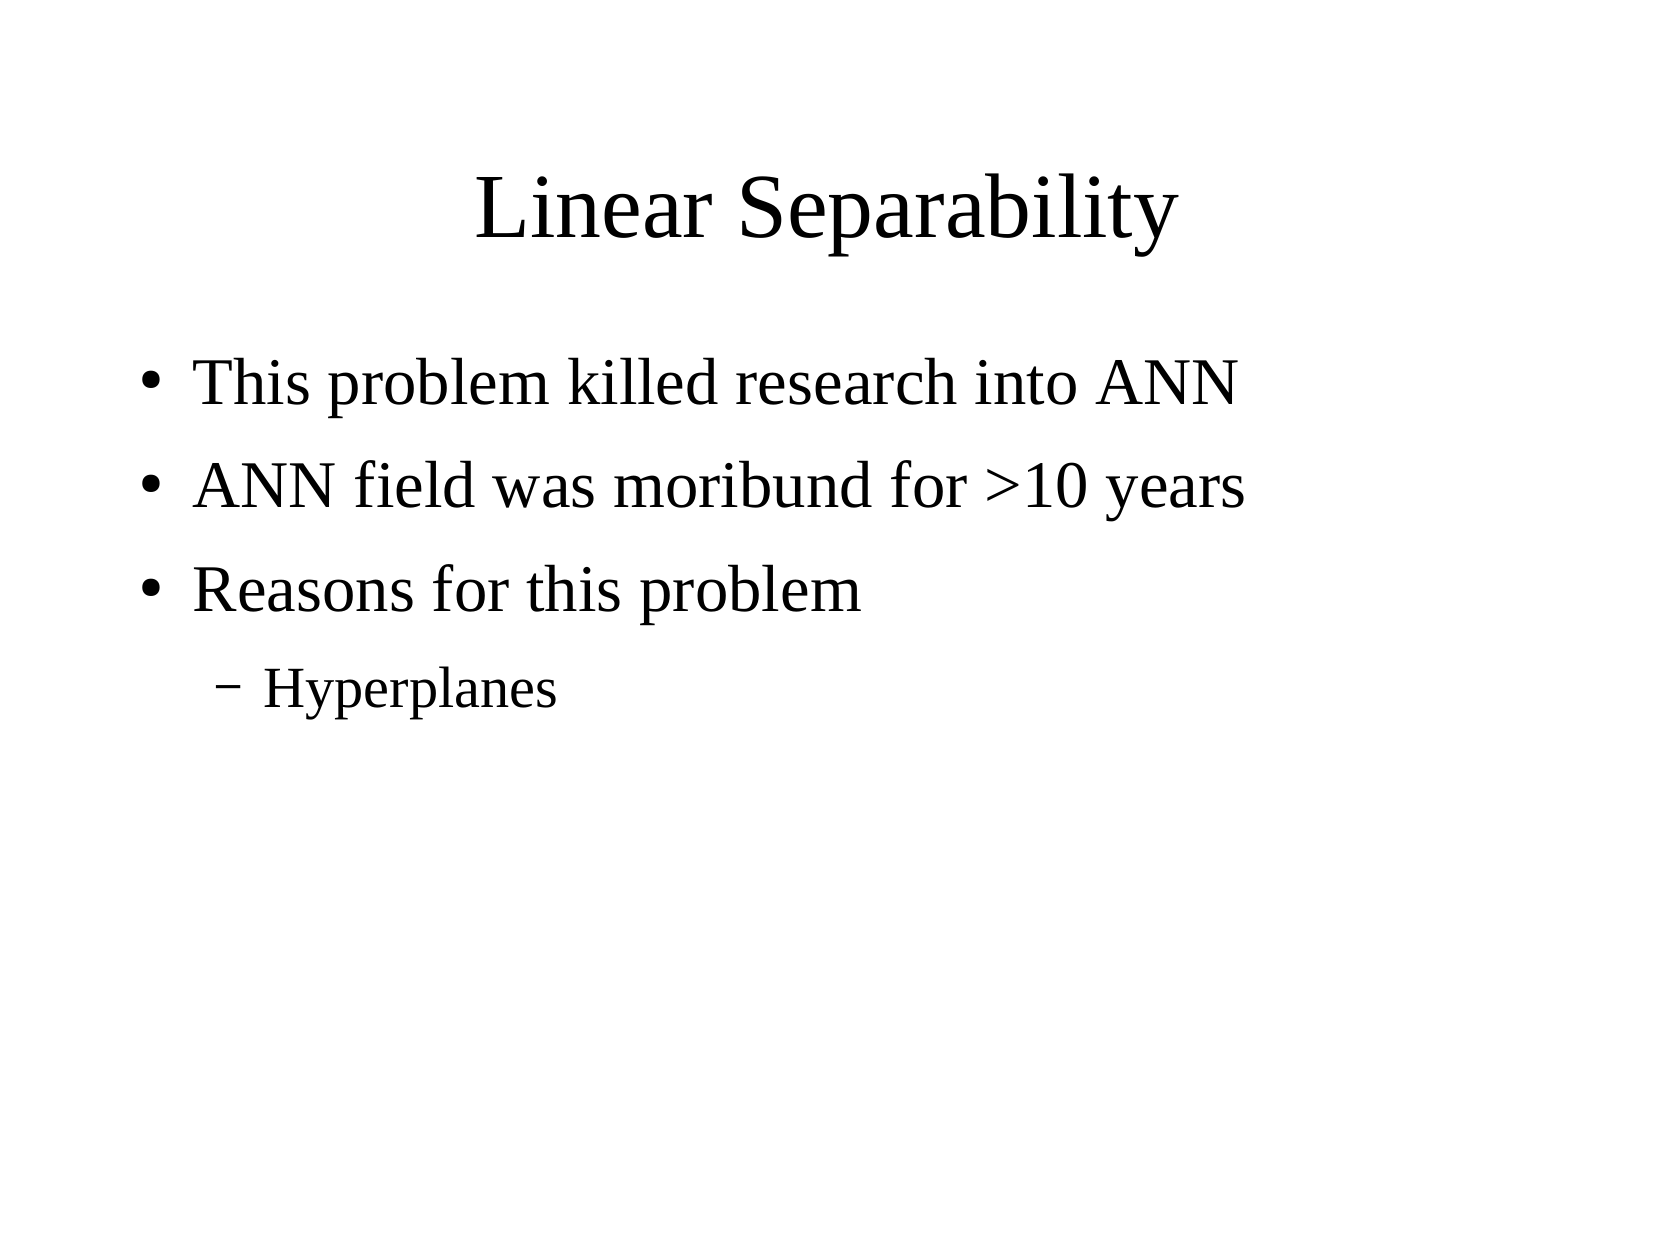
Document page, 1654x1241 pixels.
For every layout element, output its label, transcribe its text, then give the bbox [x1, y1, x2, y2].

list This problem killed research into ANN ANN field was moribund for >10 years Reasons for this problem Hyperplanes [121, 344, 1534, 1127]
title Linear Separability [121, 102, 1534, 311]
